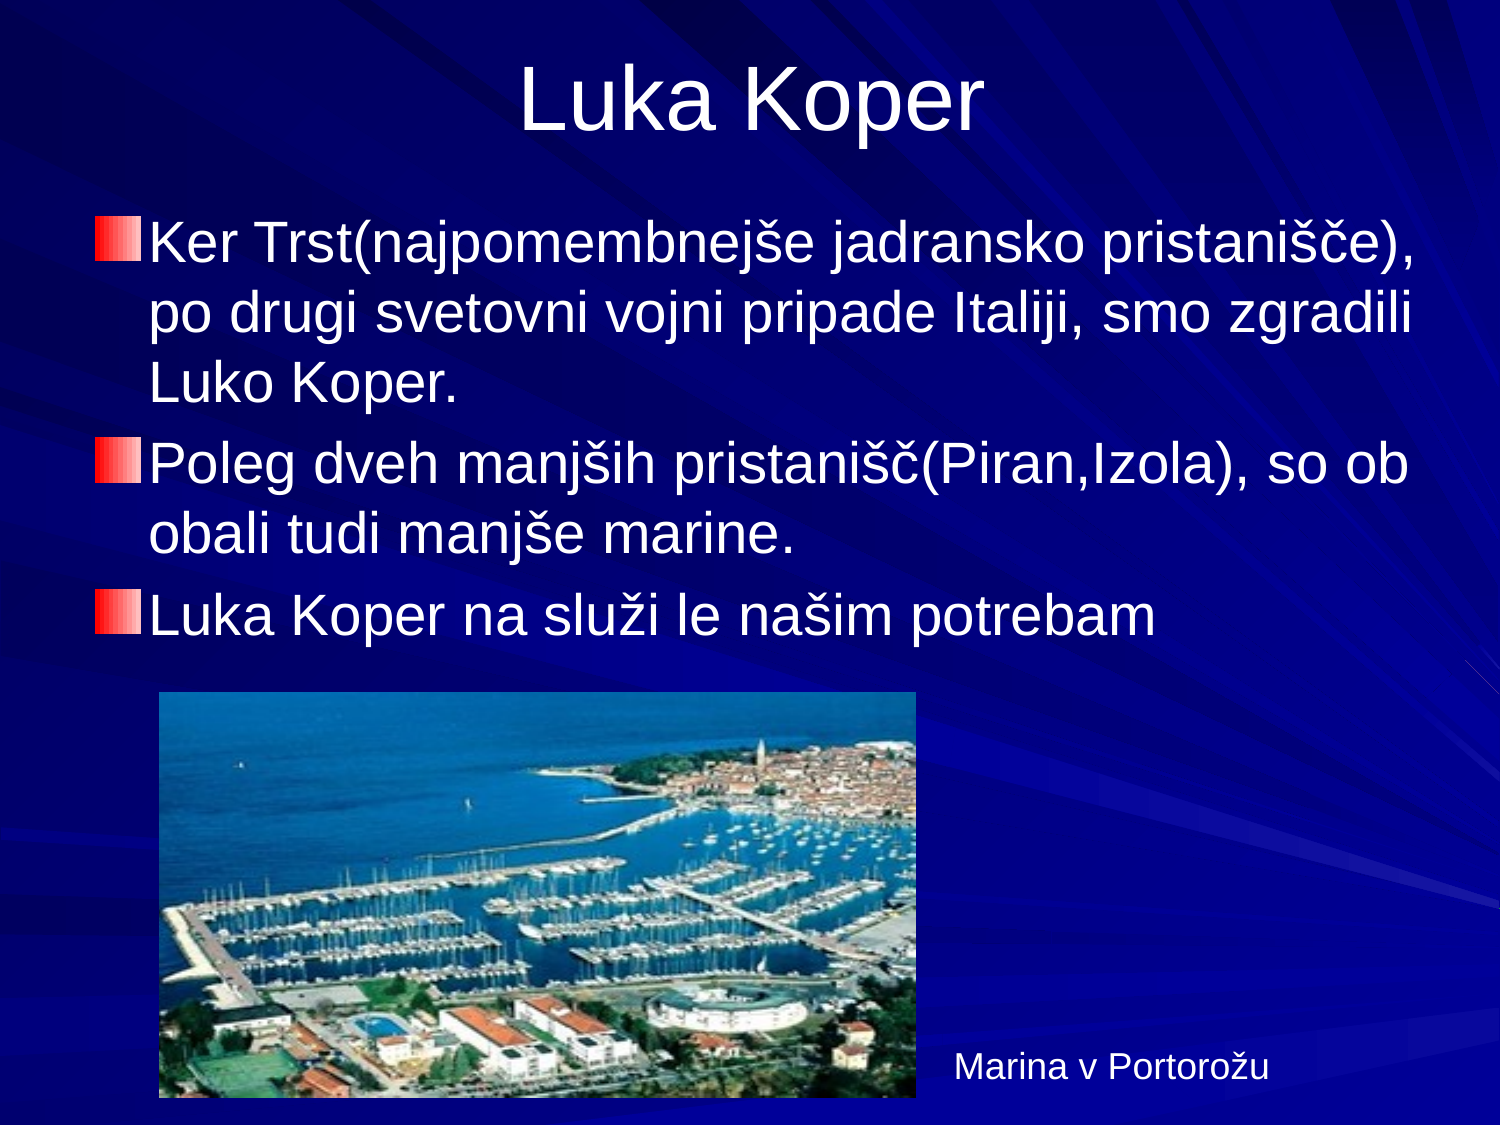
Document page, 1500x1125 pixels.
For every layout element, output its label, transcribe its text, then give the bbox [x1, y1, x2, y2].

title Luka Koper [76, 0, 1427, 188]
list Ker Trst(najpomembnejše jadransko pristanišče), po drugi svetovni vojni pripade Italiji, smo zgradili Luko Koper. Poleg dveh manjših pristanišč(Piran,Izola), so ob obali tudi manjše marine. Luka Koper na služi le našim potrebam [76, 196, 1437, 681]
text_box Marina v Portorožu [939, 1034, 1353, 1095]
picture [159, 692, 916, 1098]
